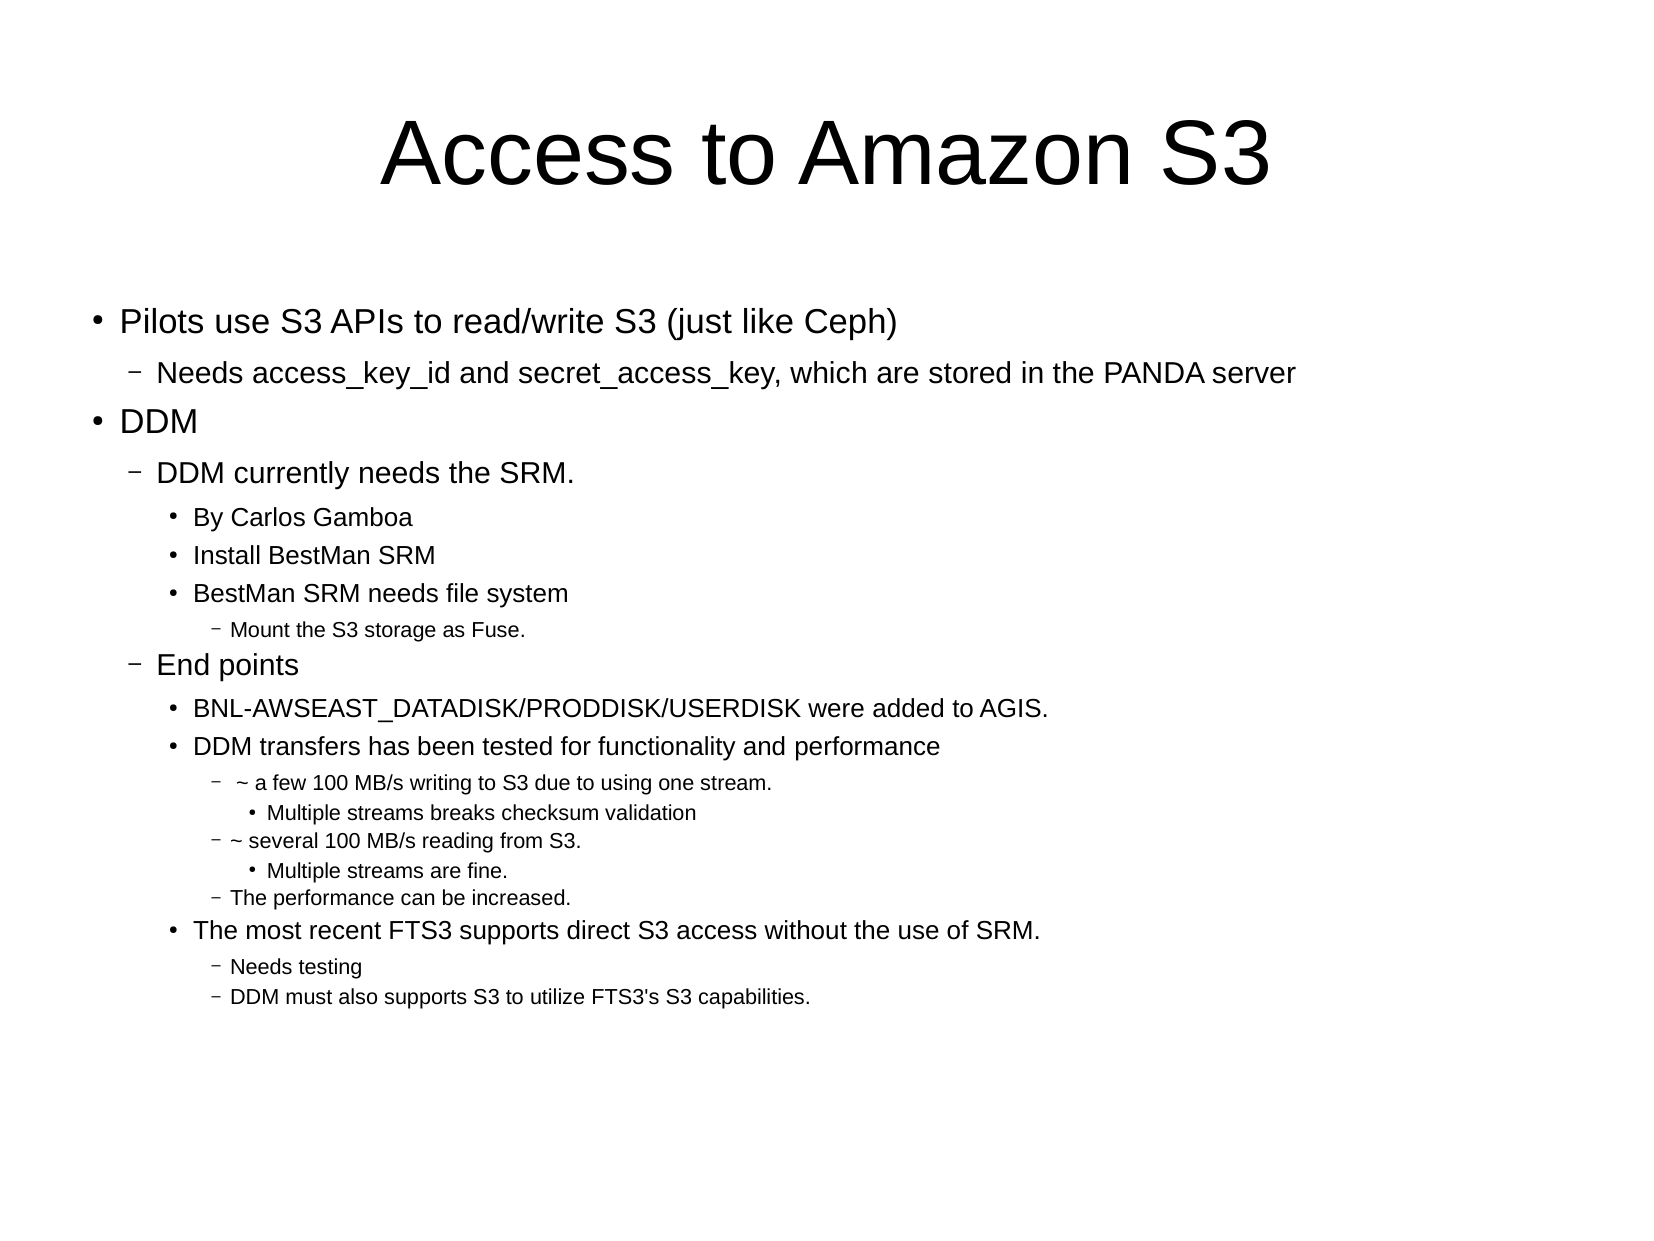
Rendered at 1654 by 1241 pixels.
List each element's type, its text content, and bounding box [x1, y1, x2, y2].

title Access to Amazon S3 [82, 49, 1571, 257]
list Pilots use S3 APIs to read/write S3 (just like Ceph) Needs access_key_id and secret_access_key, which are stored in the PANDA server DDM DDM currently needs the SRM. By Carlos Gamboa Install BestMan SRM BestMan SRM needs file system Mount the S3 storage as Fuse. End points BNL-AWSEAST_DATADISK/PRODDISK/USERDISK were added to AGIS. DDM transfers has been tested for functionality and performance ~ a few 100 MB/s writing to S3 due to using one stream. Multiple streams breaks checksum validation ~ several 100 MB/s reading from S3. Multiple streams are fine. The performance can be increased. The most recent FTS3 supports direct S3 access without the use of SRM. Needs testing DDM must also supports S3 to utilize FTS3's S3 capabilities. [82, 302, 1571, 1022]
